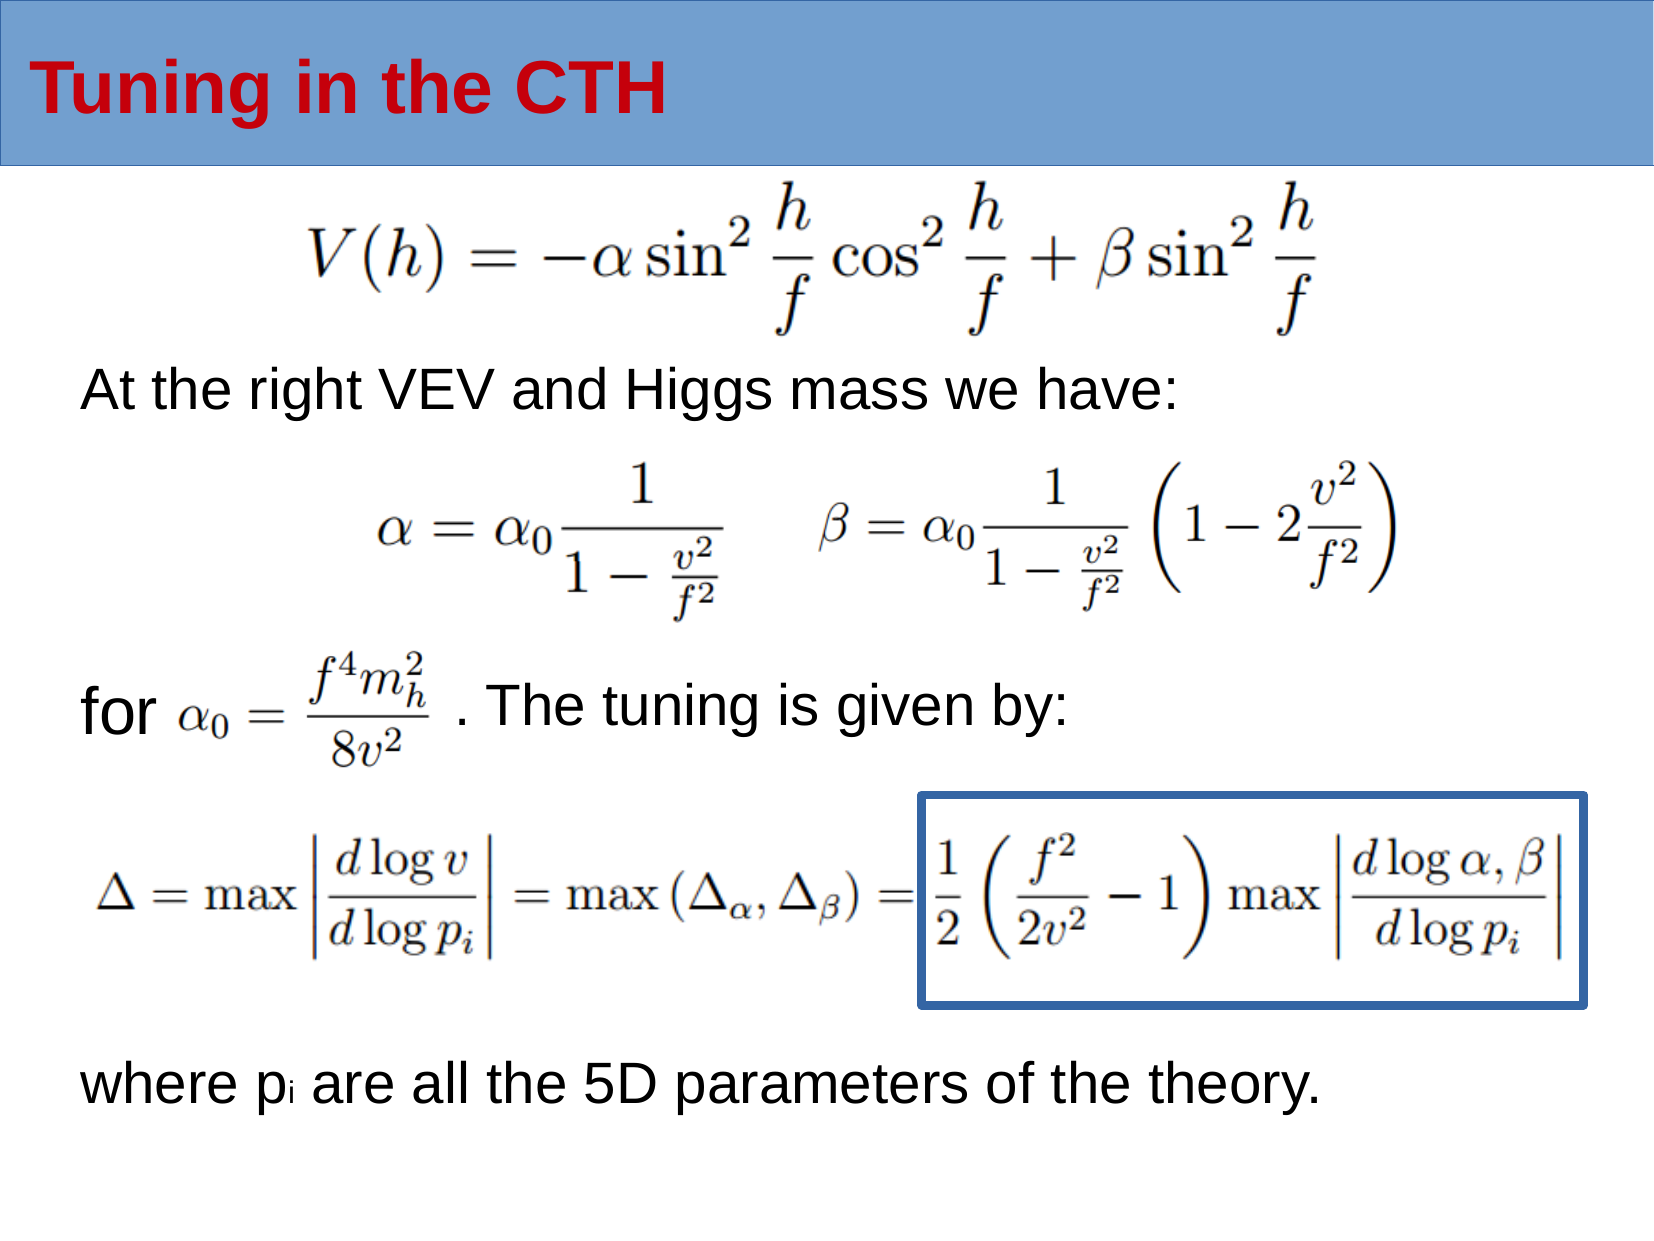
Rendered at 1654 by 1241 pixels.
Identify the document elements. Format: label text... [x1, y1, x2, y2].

picture [69, 832, 917, 978]
picture [288, 176, 1332, 355]
text_box for [65, 666, 174, 756]
title Tuning in the CTH [0, 23, 1291, 151]
text_box [0, 151, 9, 166]
text_box [0, 0, 1654, 150]
picture [155, 454, 736, 794]
picture [798, 444, 1409, 619]
picture [926, 832, 1579, 978]
list At the right VEV and Higgs mass we have: . The tuning is given by: where pi are all the 5D parameters of the theory. [9, 150, 1654, 1231]
